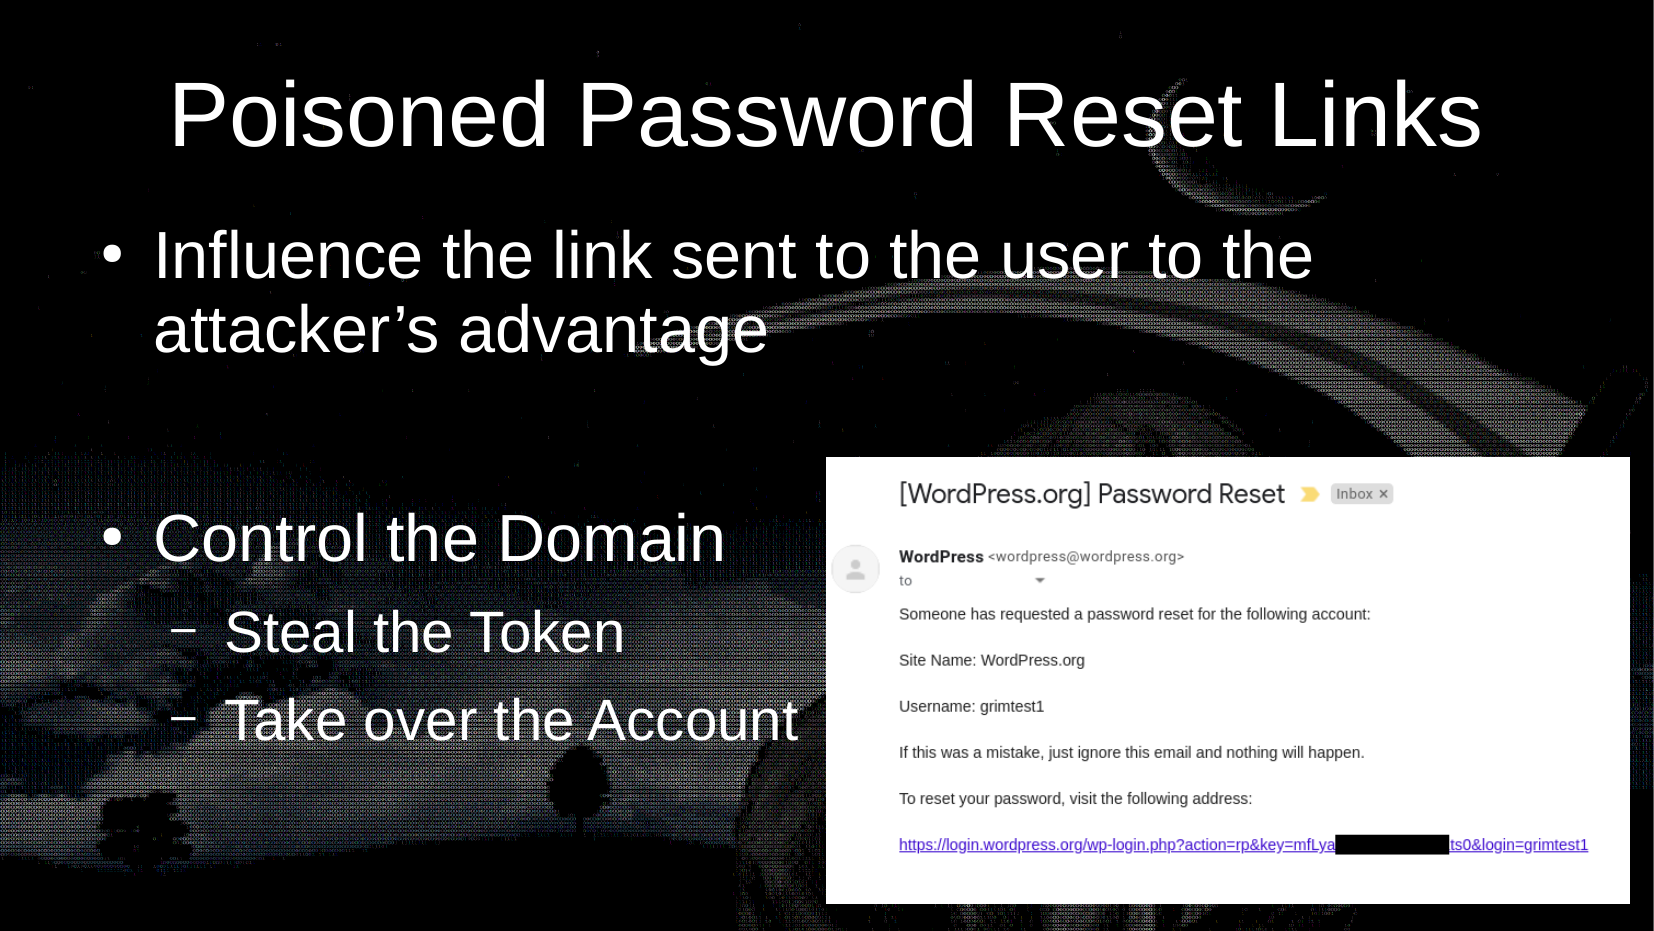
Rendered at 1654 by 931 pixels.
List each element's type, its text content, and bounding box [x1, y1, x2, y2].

list Influence the link sent to the user to the attacker’s advantage Control the Domain Steal the Token Take over the Account [82, 217, 1571, 758]
picture [0, 0, 1654, 931]
title Poisoned Password Reset Links [82, 37, 1571, 193]
